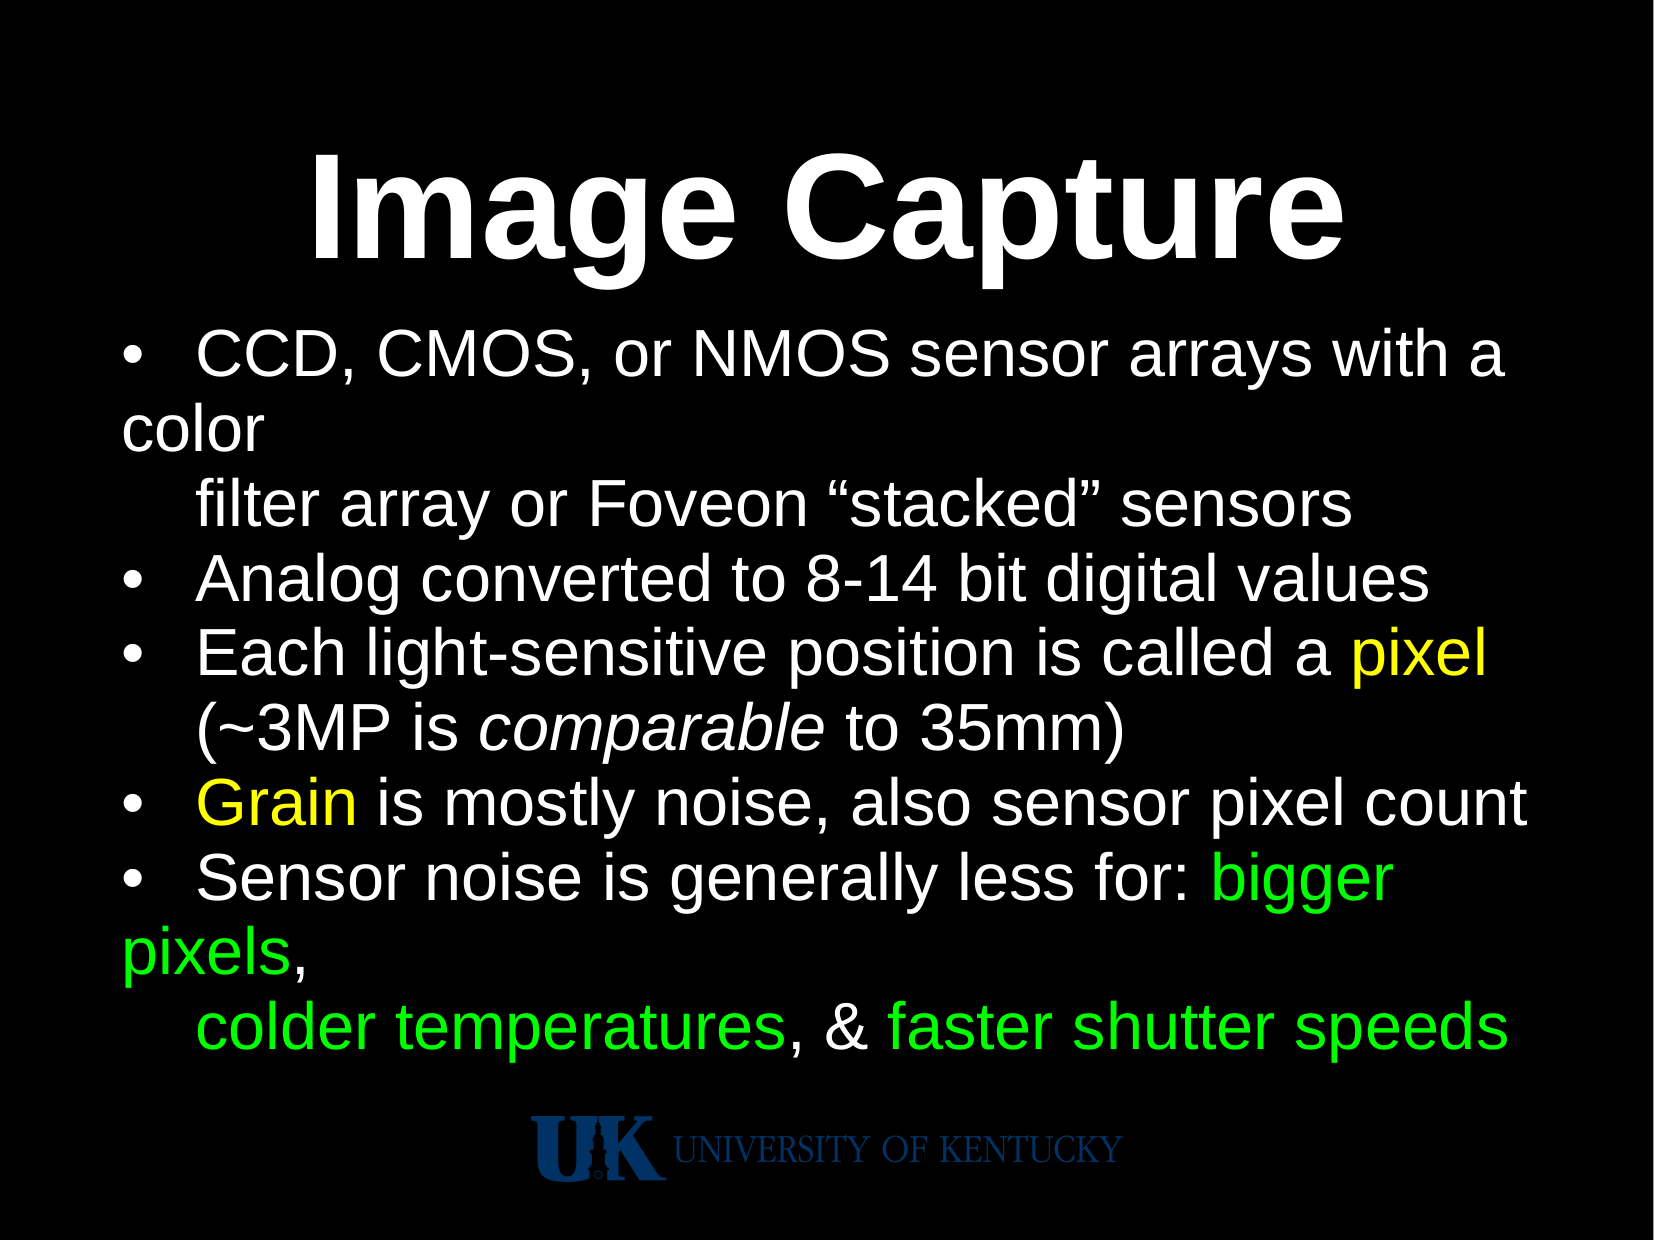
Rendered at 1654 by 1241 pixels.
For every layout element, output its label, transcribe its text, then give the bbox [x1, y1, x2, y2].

subtitle • CCD, CMOS, or NMOS sensor arrays with a color filter array or Foveon “stacked” sensors • Analog converted to 8-14 bit digital values • Each light-sensitive position is called a pixel (~3MP is comparable to 35mm) • Grain is mostly noise, also sensor pixel count • Sensor noise is generally less for: bigger pixels, colder temperatures, & faster shutter speeds [121, 344, 1534, 1127]
title Image Capture [121, 102, 1534, 311]
picture [531, 1116, 1123, 1182]
